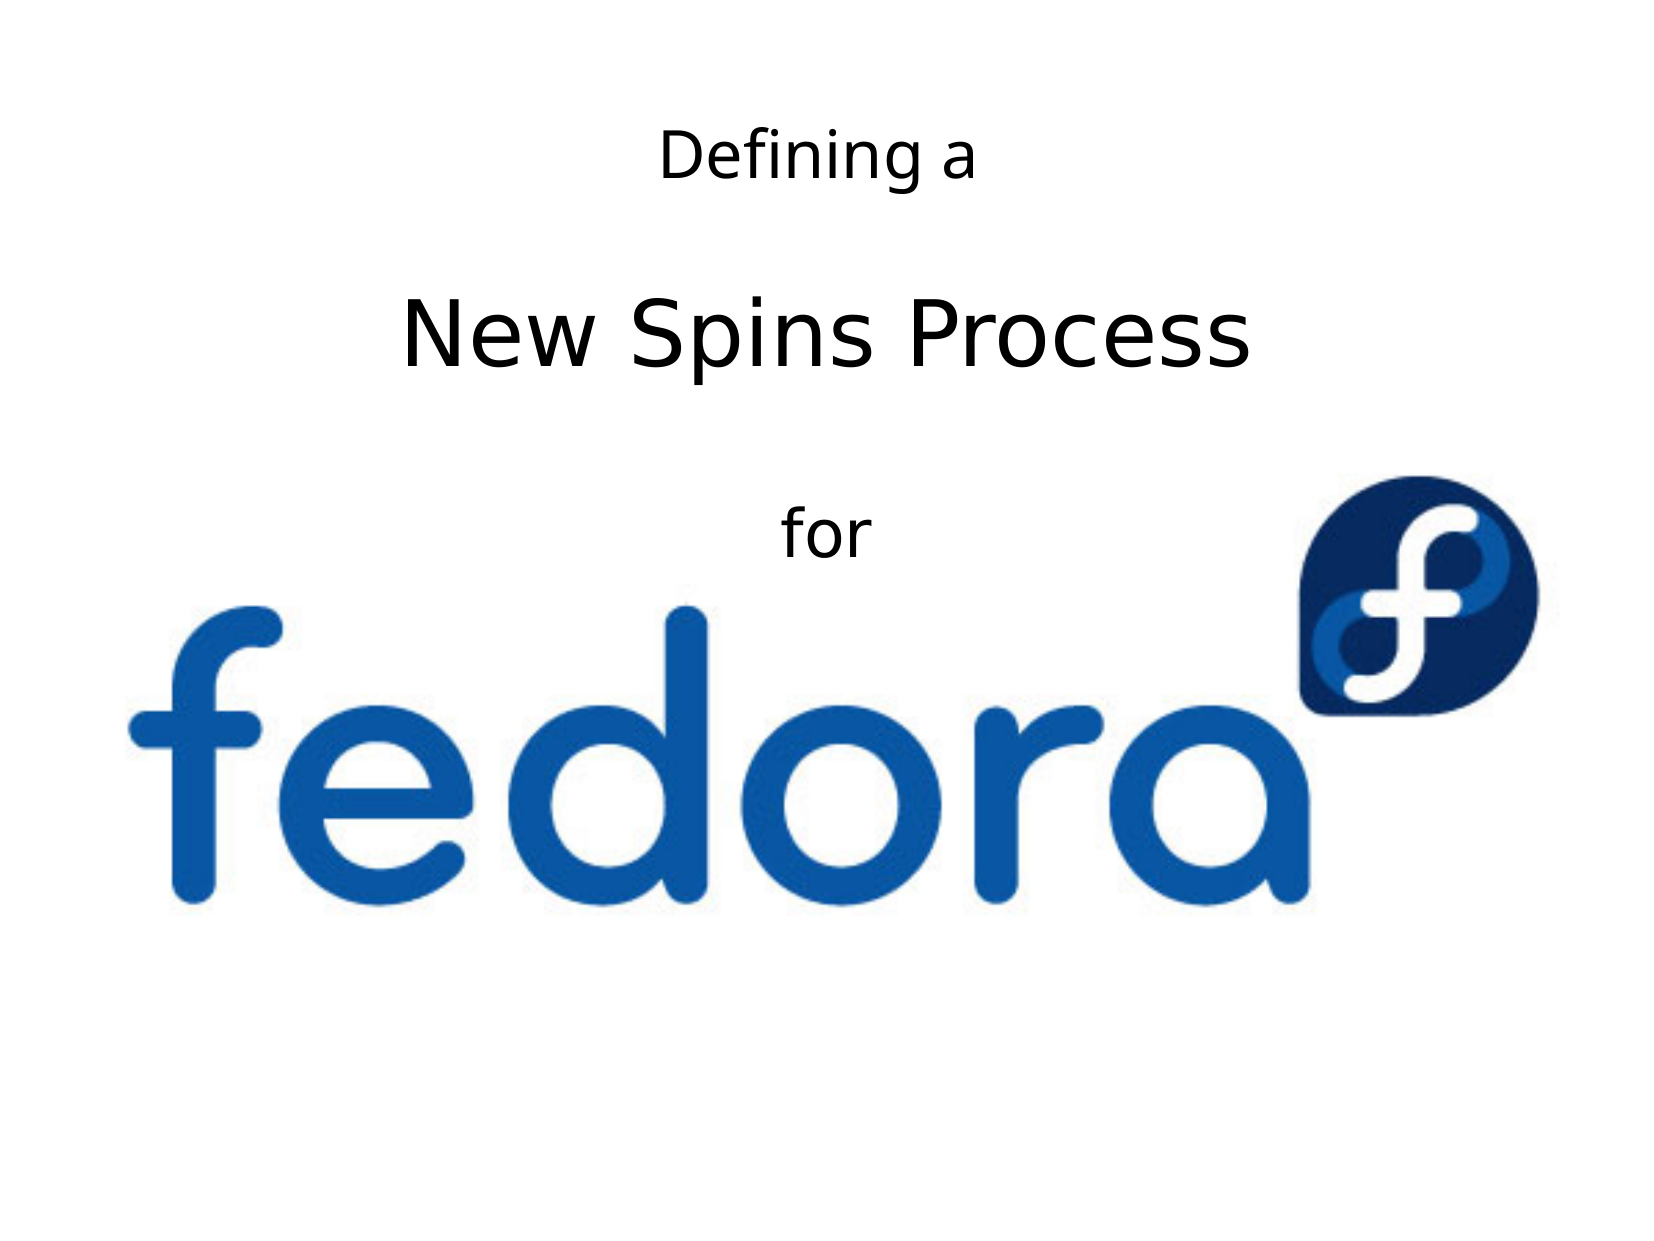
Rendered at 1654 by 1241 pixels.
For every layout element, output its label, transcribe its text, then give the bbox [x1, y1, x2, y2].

title Defining a [82, 49, 1571, 257]
subtitle New Spins Process for [82, 281, 1571, 1118]
